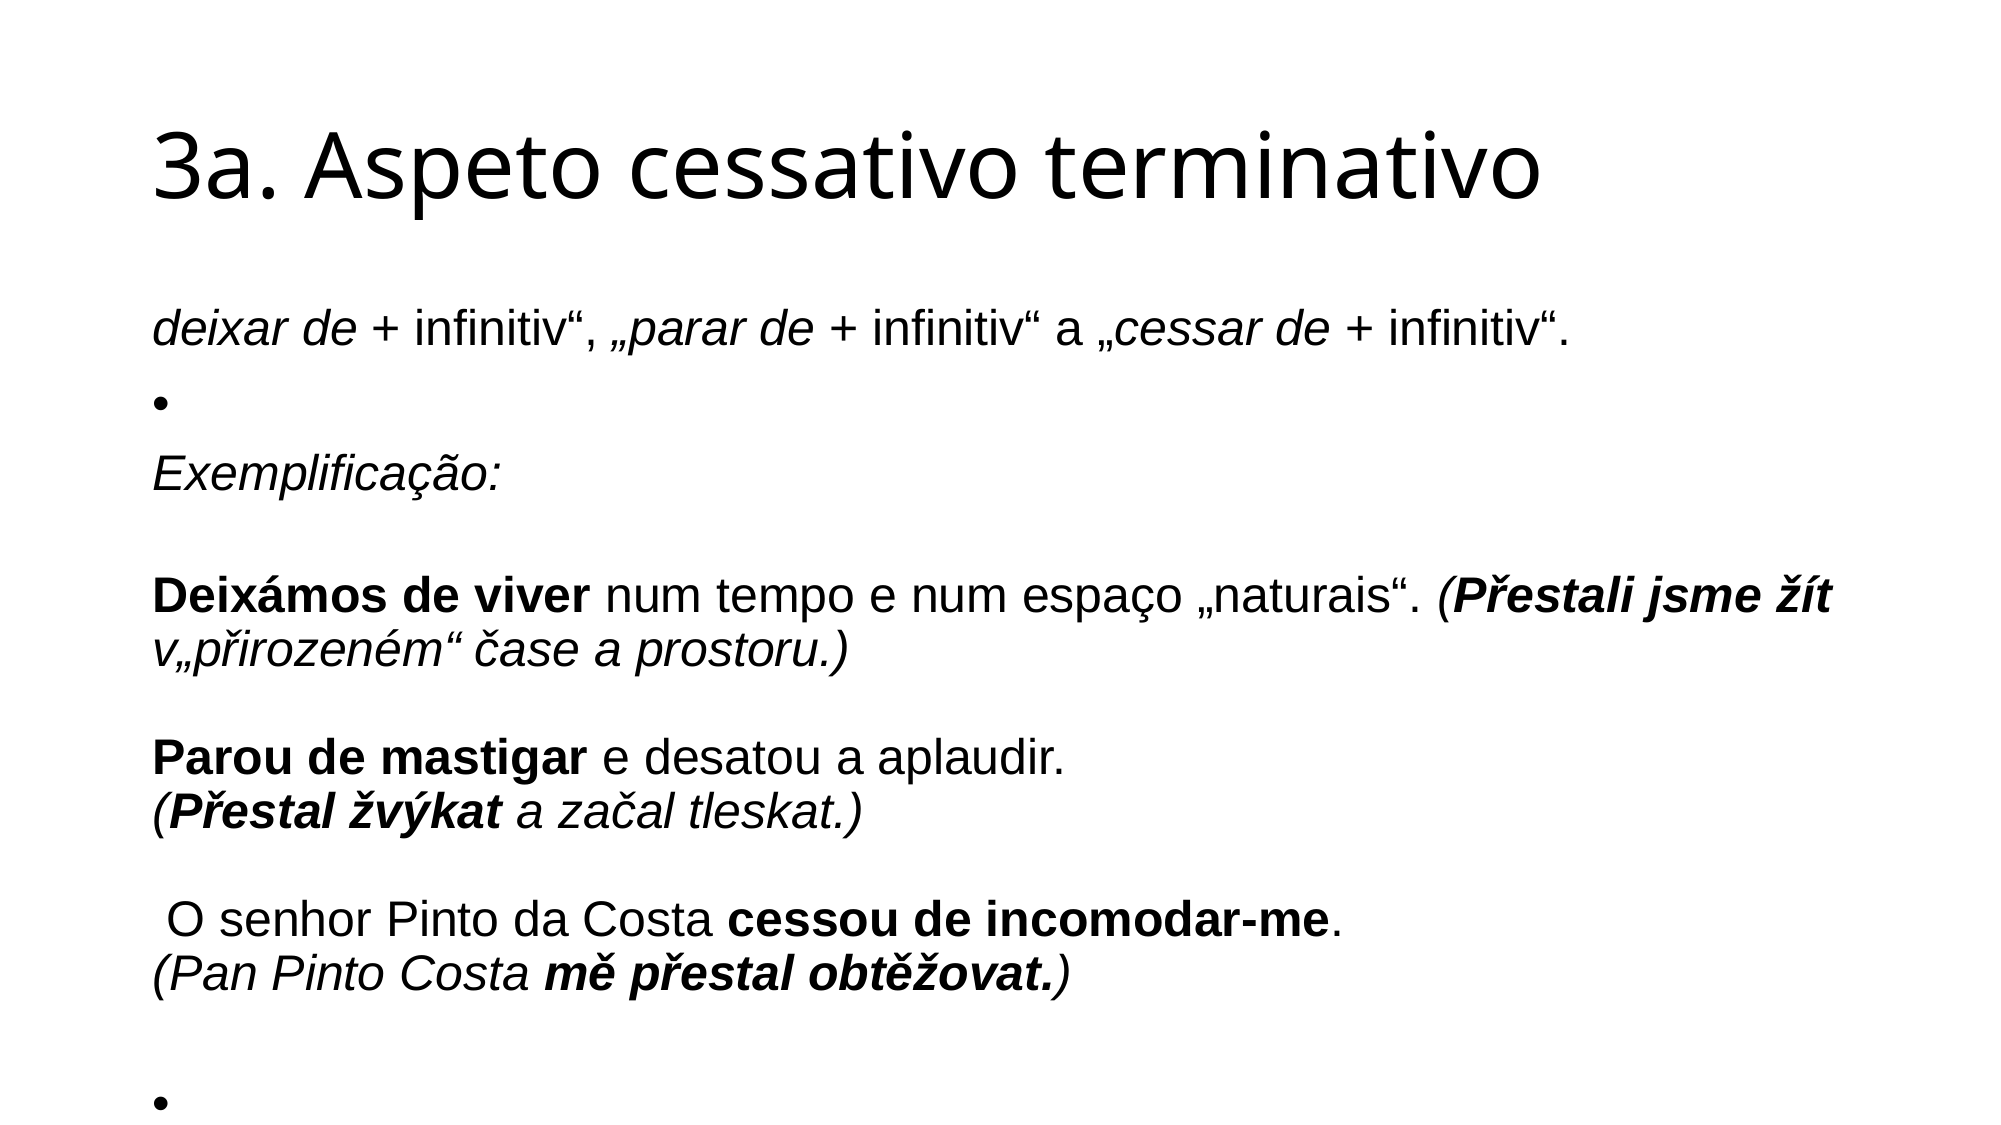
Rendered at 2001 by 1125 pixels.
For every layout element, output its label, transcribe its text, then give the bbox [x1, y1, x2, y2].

list deixar de + infinitiv“, „parar de + infinitiv“ a „cessar de + infinitiv“. Exemplificação: Deixámos de viver num tempo e num espaço „naturais“. (Přestali jsme žít v„přirozeném“ čase a prostoru.) Parou de mastigar e desatou a aplaudir. (Přestal žvýkat a začal tleskat.) O senhor Pinto da Costa cessou de incomodar-me. (Pan Pinto Costa mě přestal obtěžovat.) [137, 299, 1863, 1014]
title 3a. Aspeto cessativo terminativo [137, 59, 1863, 278]
